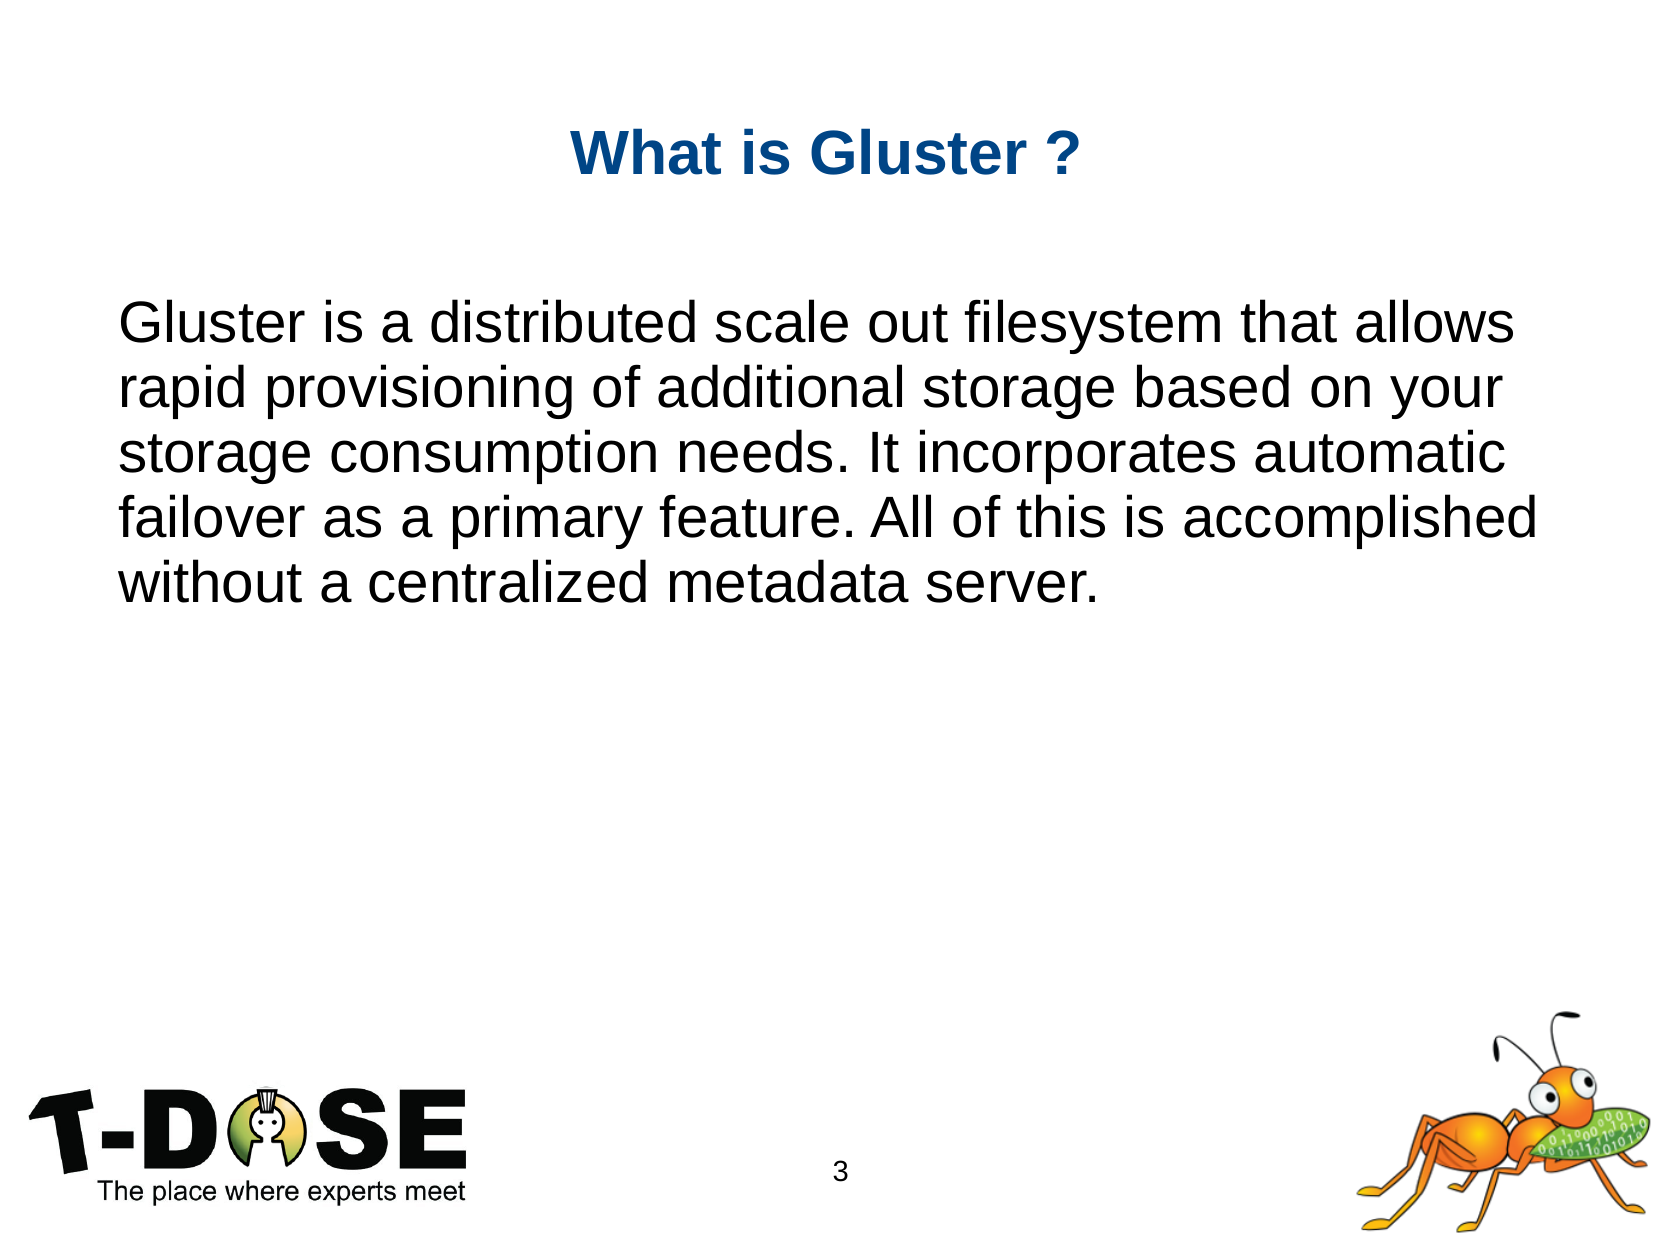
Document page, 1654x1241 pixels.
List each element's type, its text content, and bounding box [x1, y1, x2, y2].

list Gluster is a distributed scale out filesystem that allows rapid provisioning of additional storage based on your storage consumption needs. It incorporates automatic failover as a primary feature. All of this is accomplished without a centralized metadata server. [82, 290, 1571, 1010]
picture [23, 1066, 481, 1214]
title What is Gluster ? [82, 49, 1571, 257]
picture [1353, 1009, 1654, 1235]
